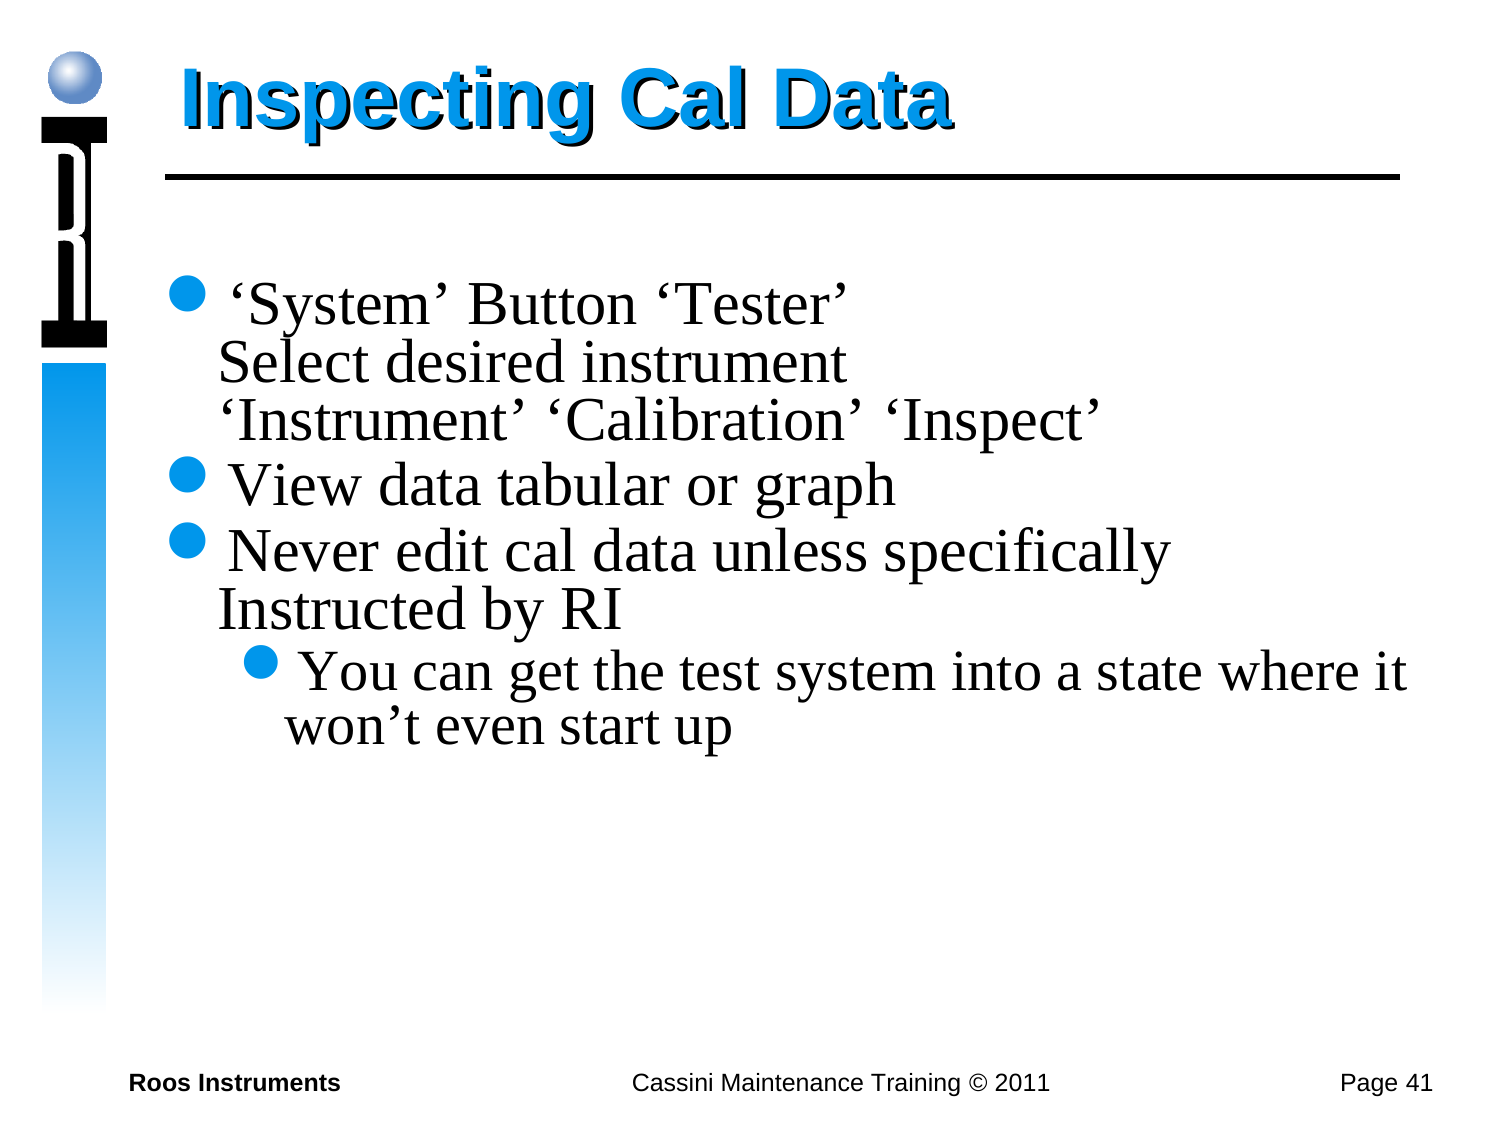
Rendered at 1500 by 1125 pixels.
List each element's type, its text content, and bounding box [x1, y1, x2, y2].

title Inspecting Cal Data [165, 43, 1441, 152]
list ‘System’ Button ‘Tester’ Select desired instrument ‘Instrument’ ‘Calibration’ ‘Inspect’ View data tabular or graph Never edit cal data unless specifically Instructed by RI You can get the test system into a state where it won’t even start up [150, 269, 1426, 953]
